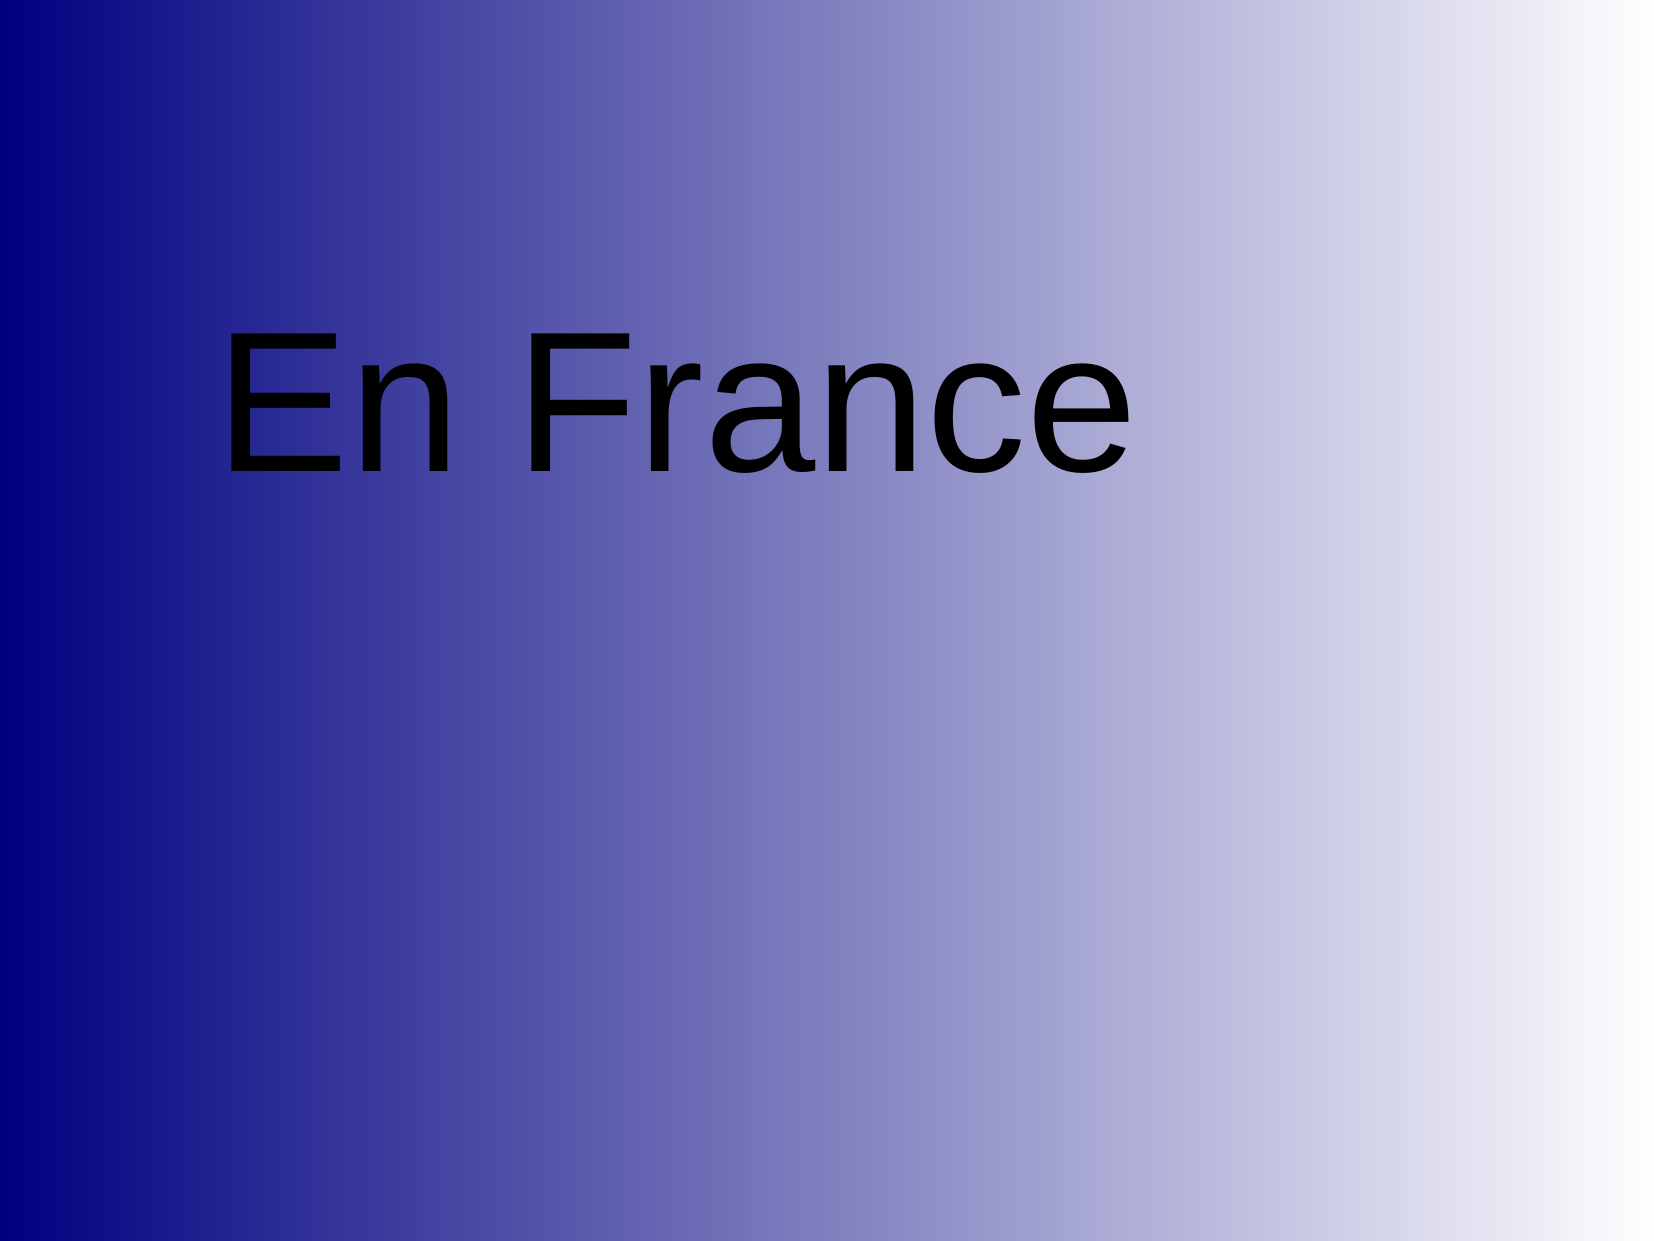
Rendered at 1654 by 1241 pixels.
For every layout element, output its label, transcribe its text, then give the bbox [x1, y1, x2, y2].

text_box En France [200, 283, 1560, 522]
